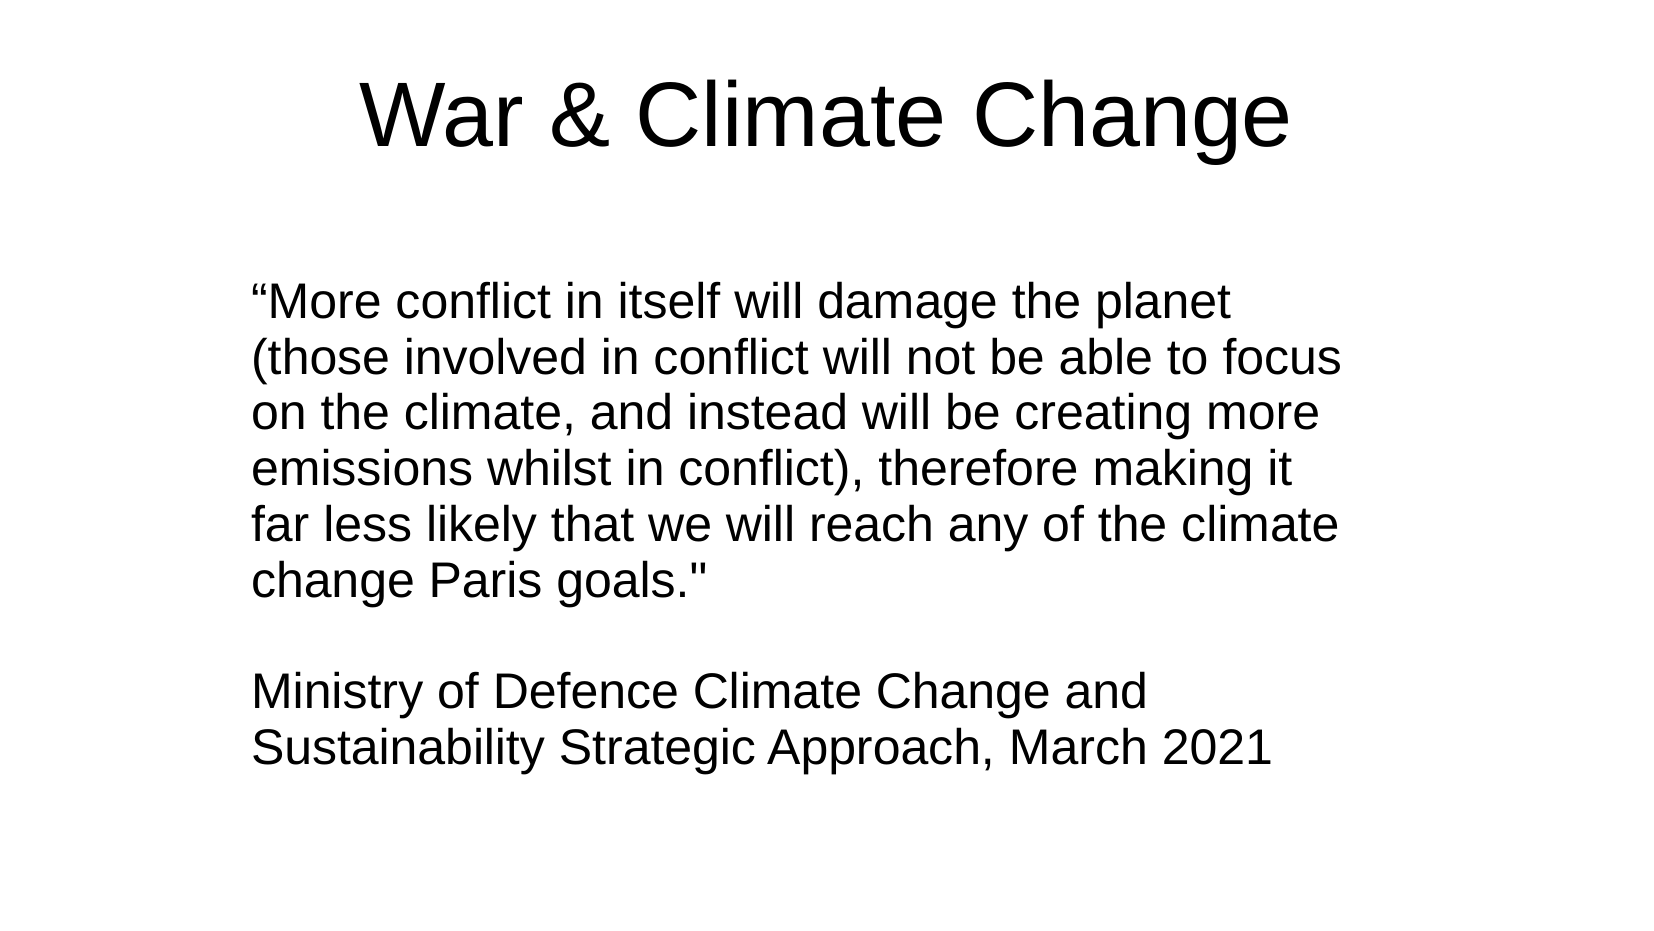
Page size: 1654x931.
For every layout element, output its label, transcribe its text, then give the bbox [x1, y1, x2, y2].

text_box “More conflict in itself will damage the planet (those involved in conflict will not be able to focus on the climate, and instead will be creating more emissions whilst in conflict), therefore making it far less likely that we will reach any of the climate change Paris goals." Ministry of Defence Climate Change and Sustainability Strategic Approach, March 2021 [236, 265, 1374, 839]
title War & Climate Change [82, 37, 1571, 193]
